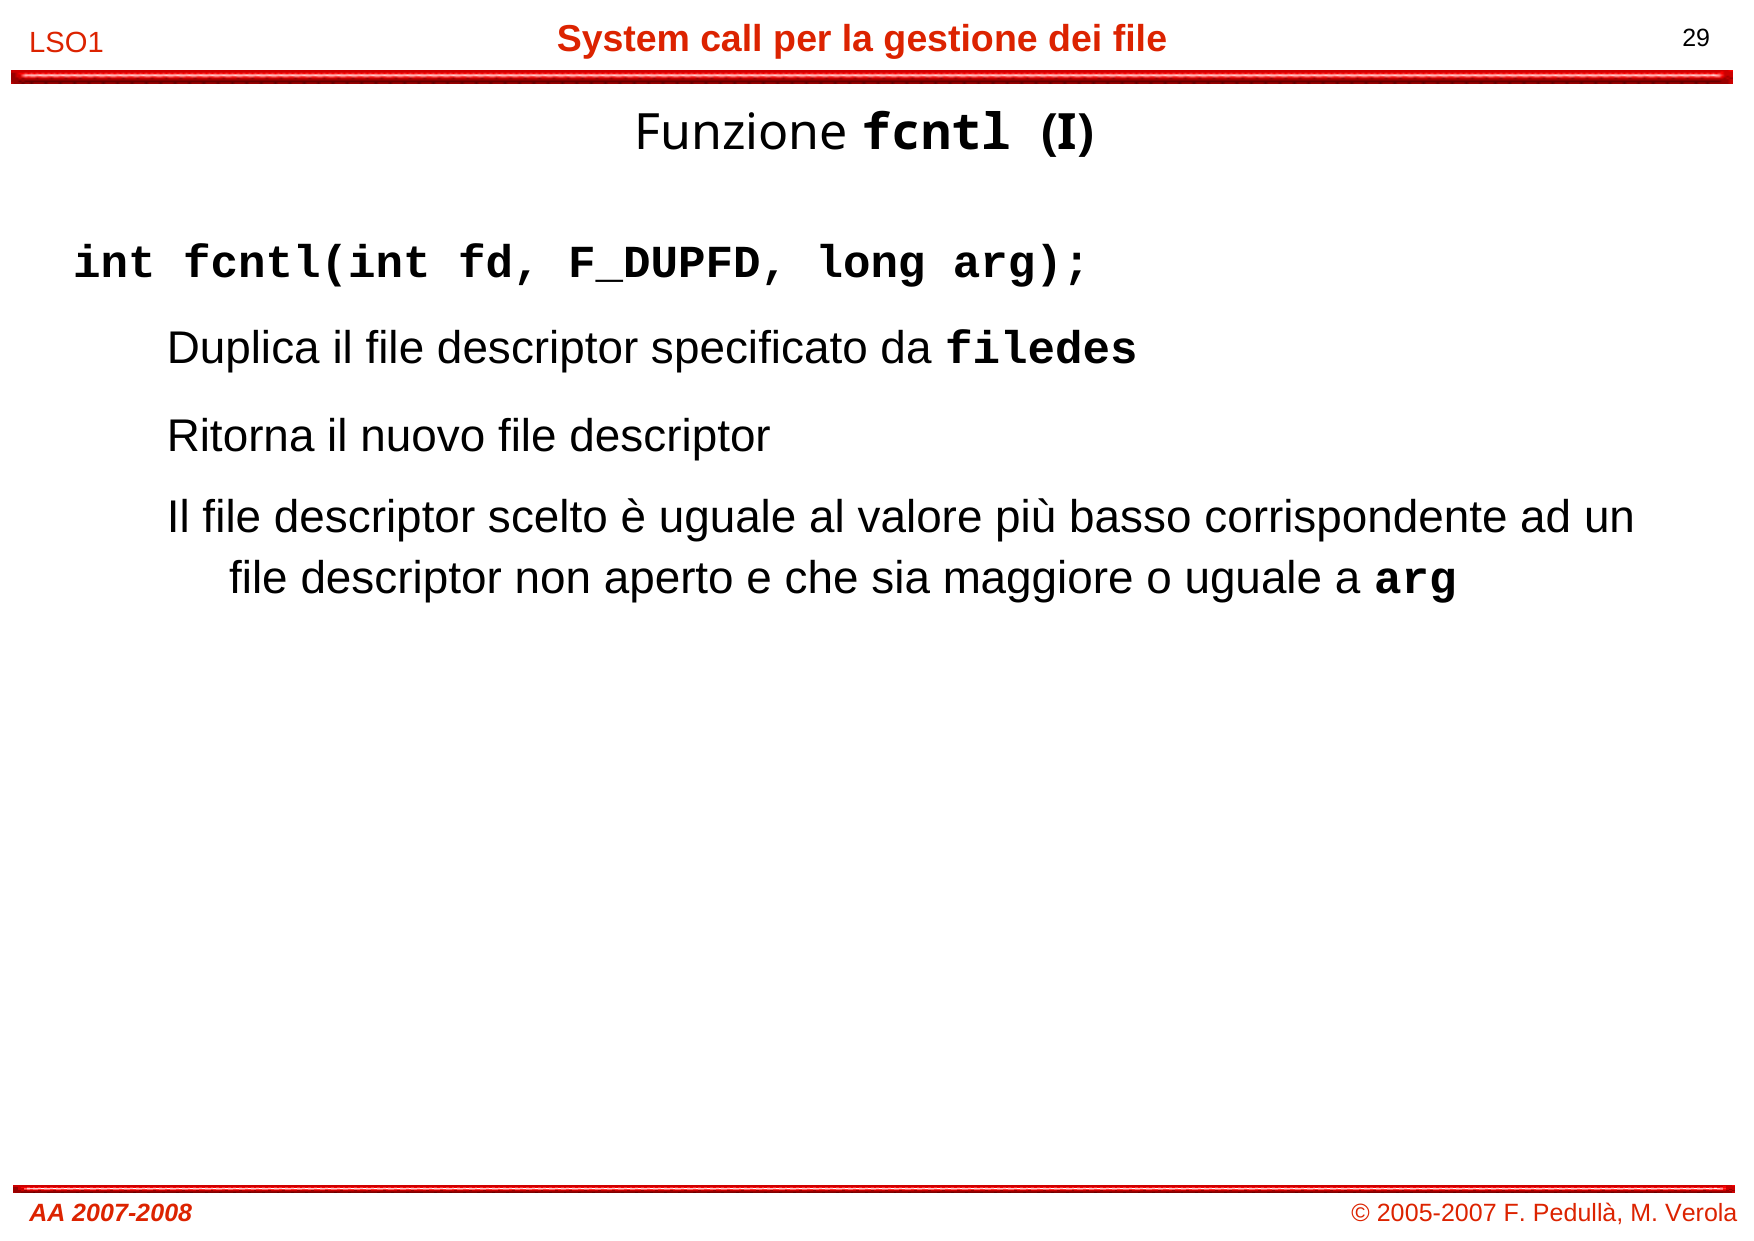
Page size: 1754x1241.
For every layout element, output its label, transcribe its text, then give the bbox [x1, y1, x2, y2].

title Funzione fcntl (I) [604, 84, 1125, 180]
picture [11, 70, 1733, 84]
picture [13, 1185, 1735, 1193]
list int fcntl(int fd, F_DUPFD, long arg); Duplica il file descriptor specificato da filedes Ritorna il nuovo file descriptor Il file descriptor scelto è uguale al valore più basso corrispondente ad un file descriptor non aperto e che sia maggiore o uguale a arg [58, 220, 1696, 753]
